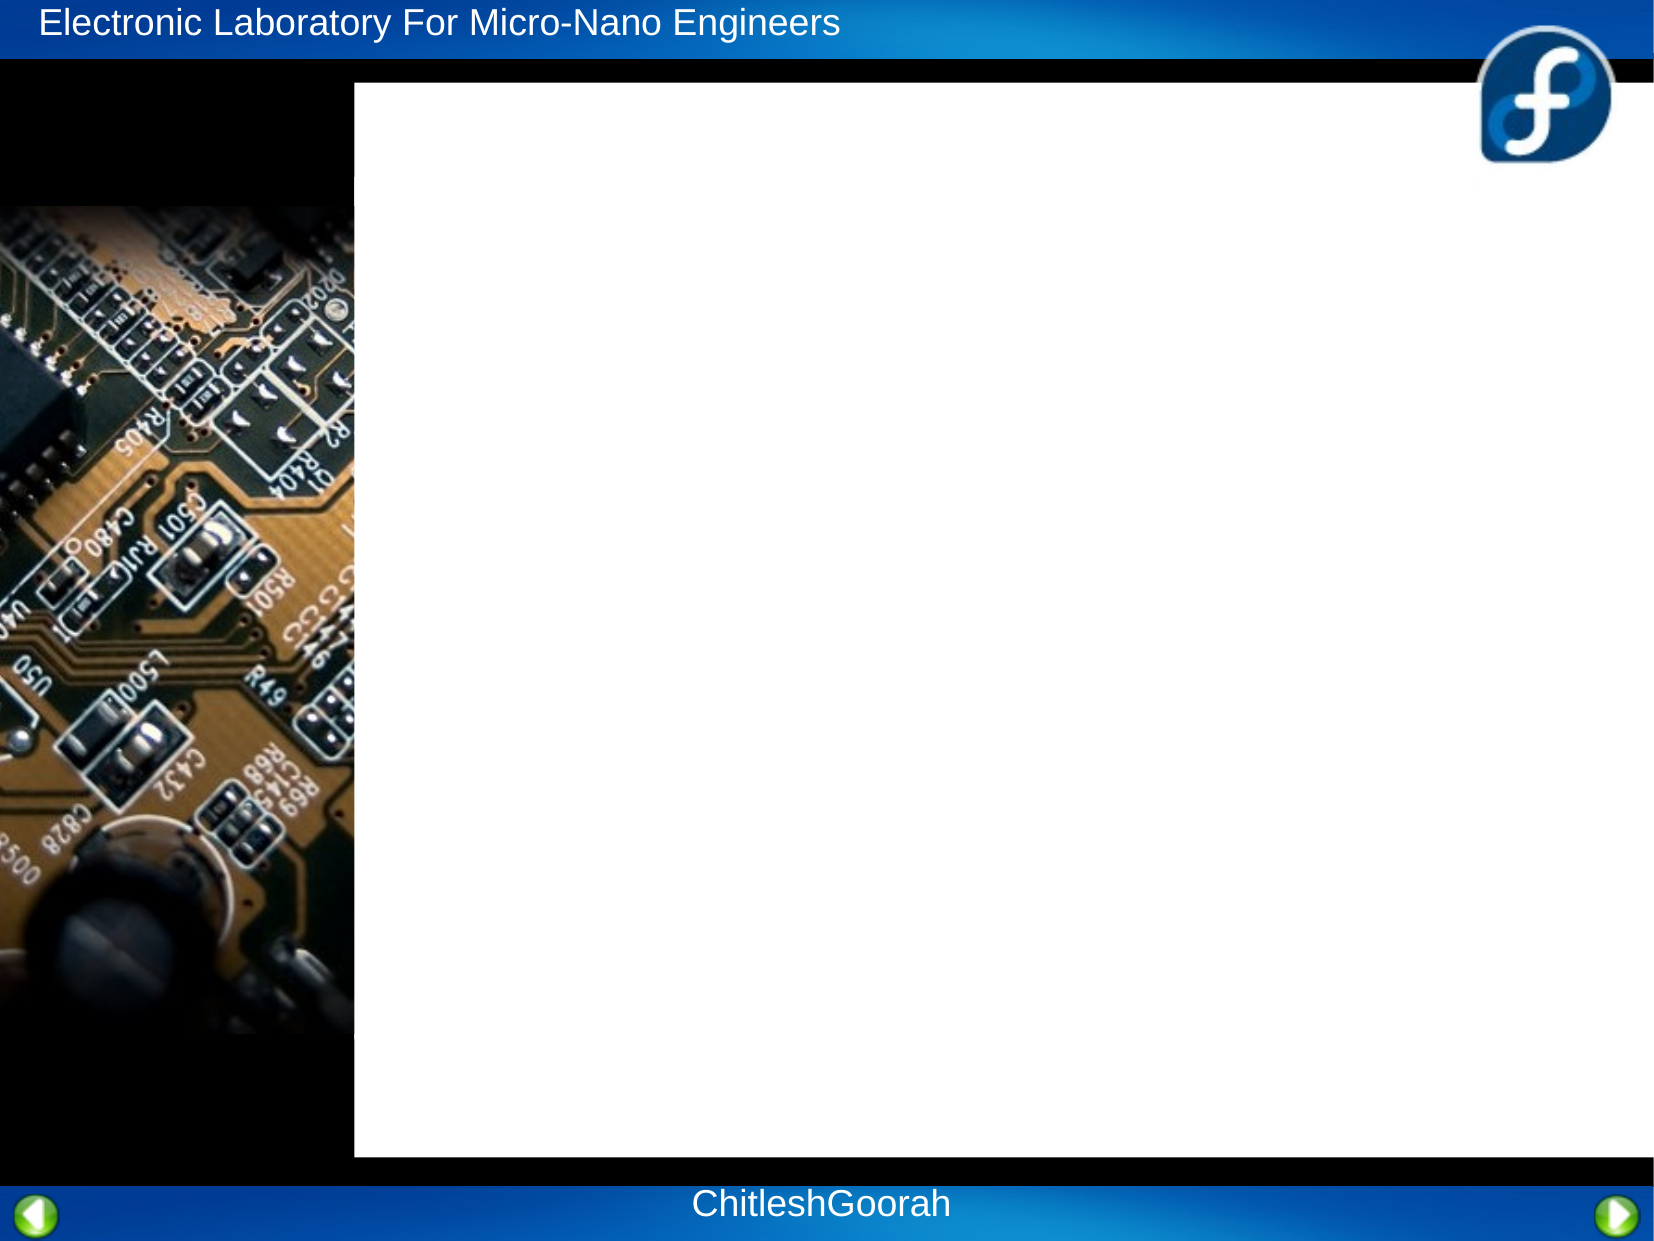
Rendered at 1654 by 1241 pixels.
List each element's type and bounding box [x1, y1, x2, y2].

picture [0, 0, 1654, 266]
text_box [0, 76, 886, 1170]
picture [0, 1186, 1654, 1241]
picture [0, 206, 354, 1034]
picture [936, 1198, 945, 1213]
picture [914, 1206, 924, 1210]
